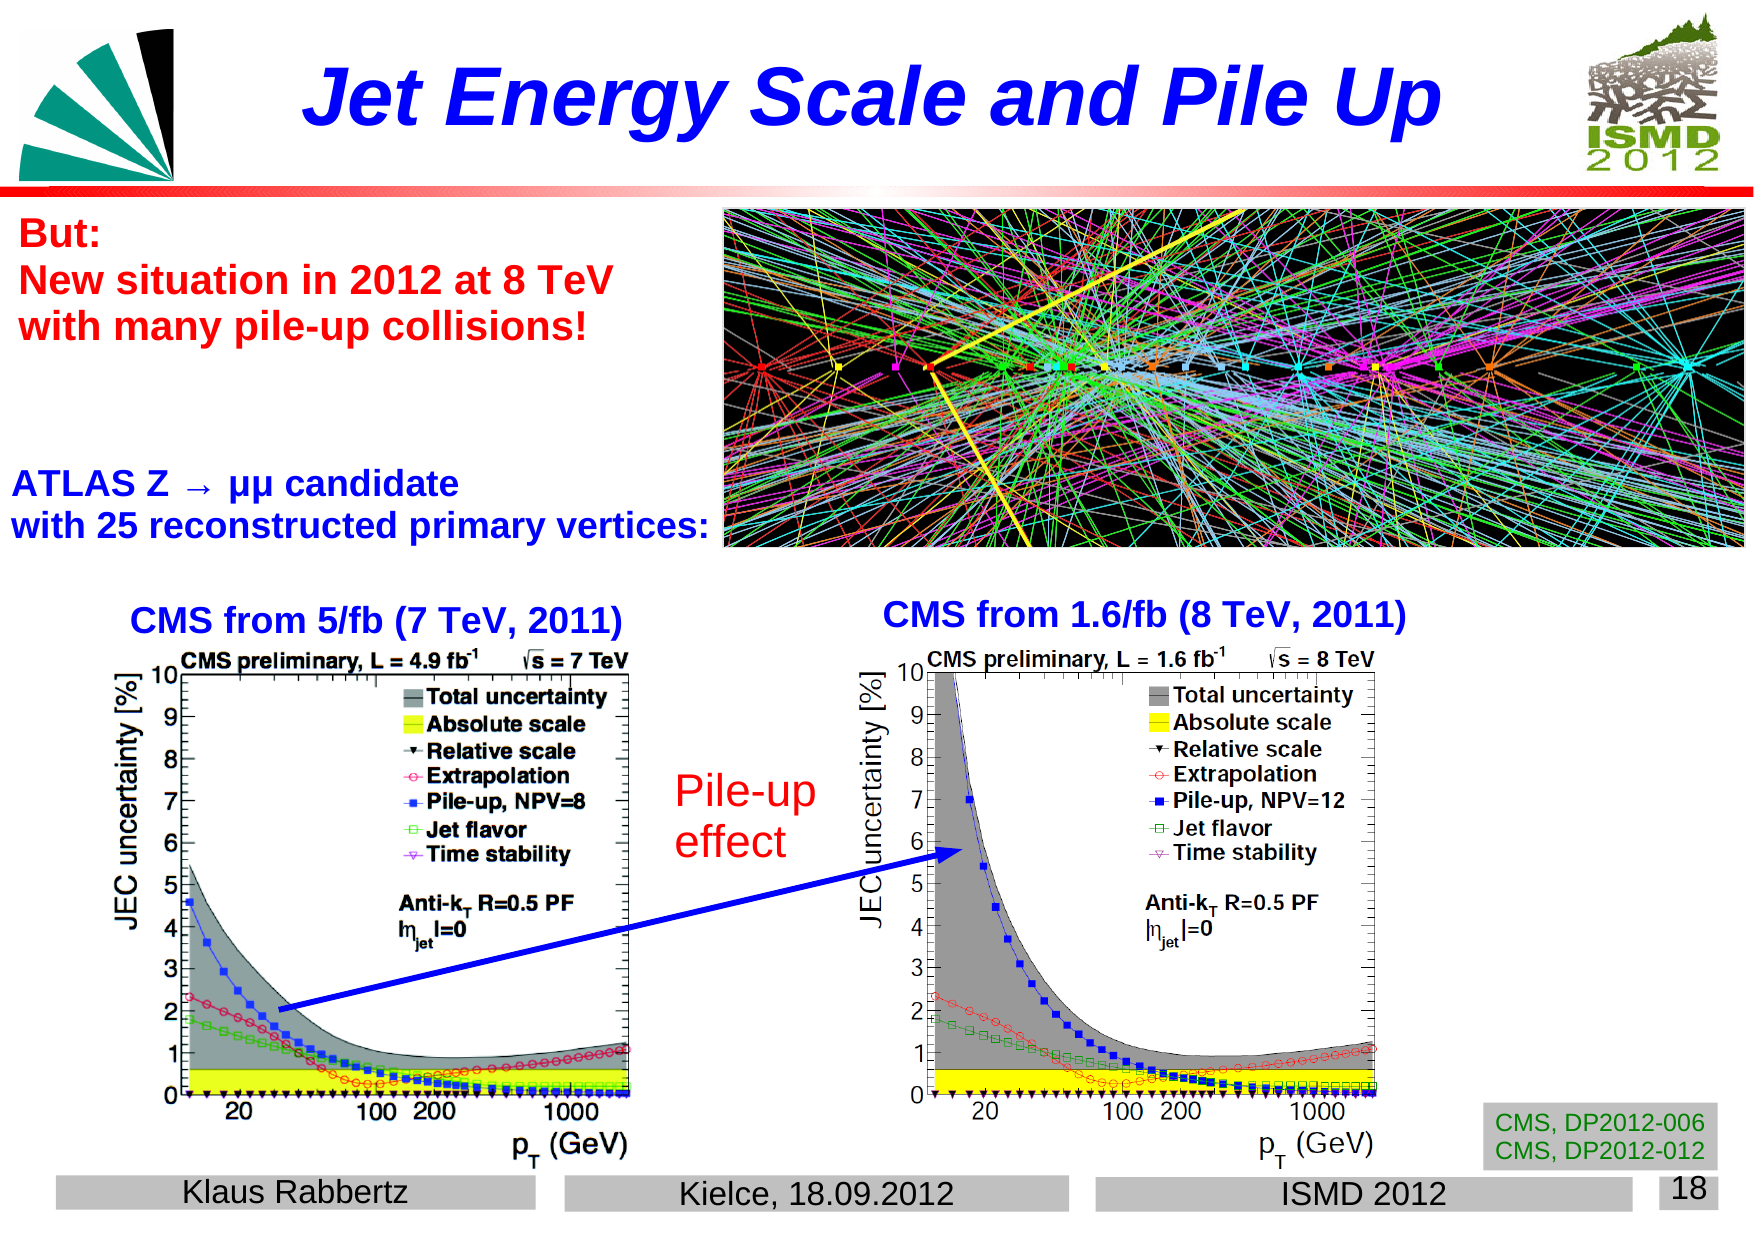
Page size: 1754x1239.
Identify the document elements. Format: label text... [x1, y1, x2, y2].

text_box But: New situation in 2012 at 8 TeV with many pile-up collisions! [6, 204, 628, 356]
text_box ATLAS Z → μμ candidate with 25 reconstructed primary vertices: [0, 456, 723, 557]
text_box Pile-up effect [662, 759, 830, 874]
text_box CMS from 1.6/fb (8 TeV, 2011) [870, 587, 1420, 642]
title Jet Energy Scale and Pile Up [220, 4, 1525, 190]
picture [722, 207, 1746, 548]
picture [107, 643, 636, 1171]
picture [19, 29, 174, 183]
picture [848, 645, 1382, 1172]
picture [1579, 5, 1727, 177]
text_box CMS from 5/fb (7 TeV, 2011) [118, 593, 636, 648]
text_box CMS, DP2012-006 CMS, DP2012-012 [1483, 1102, 1718, 1171]
